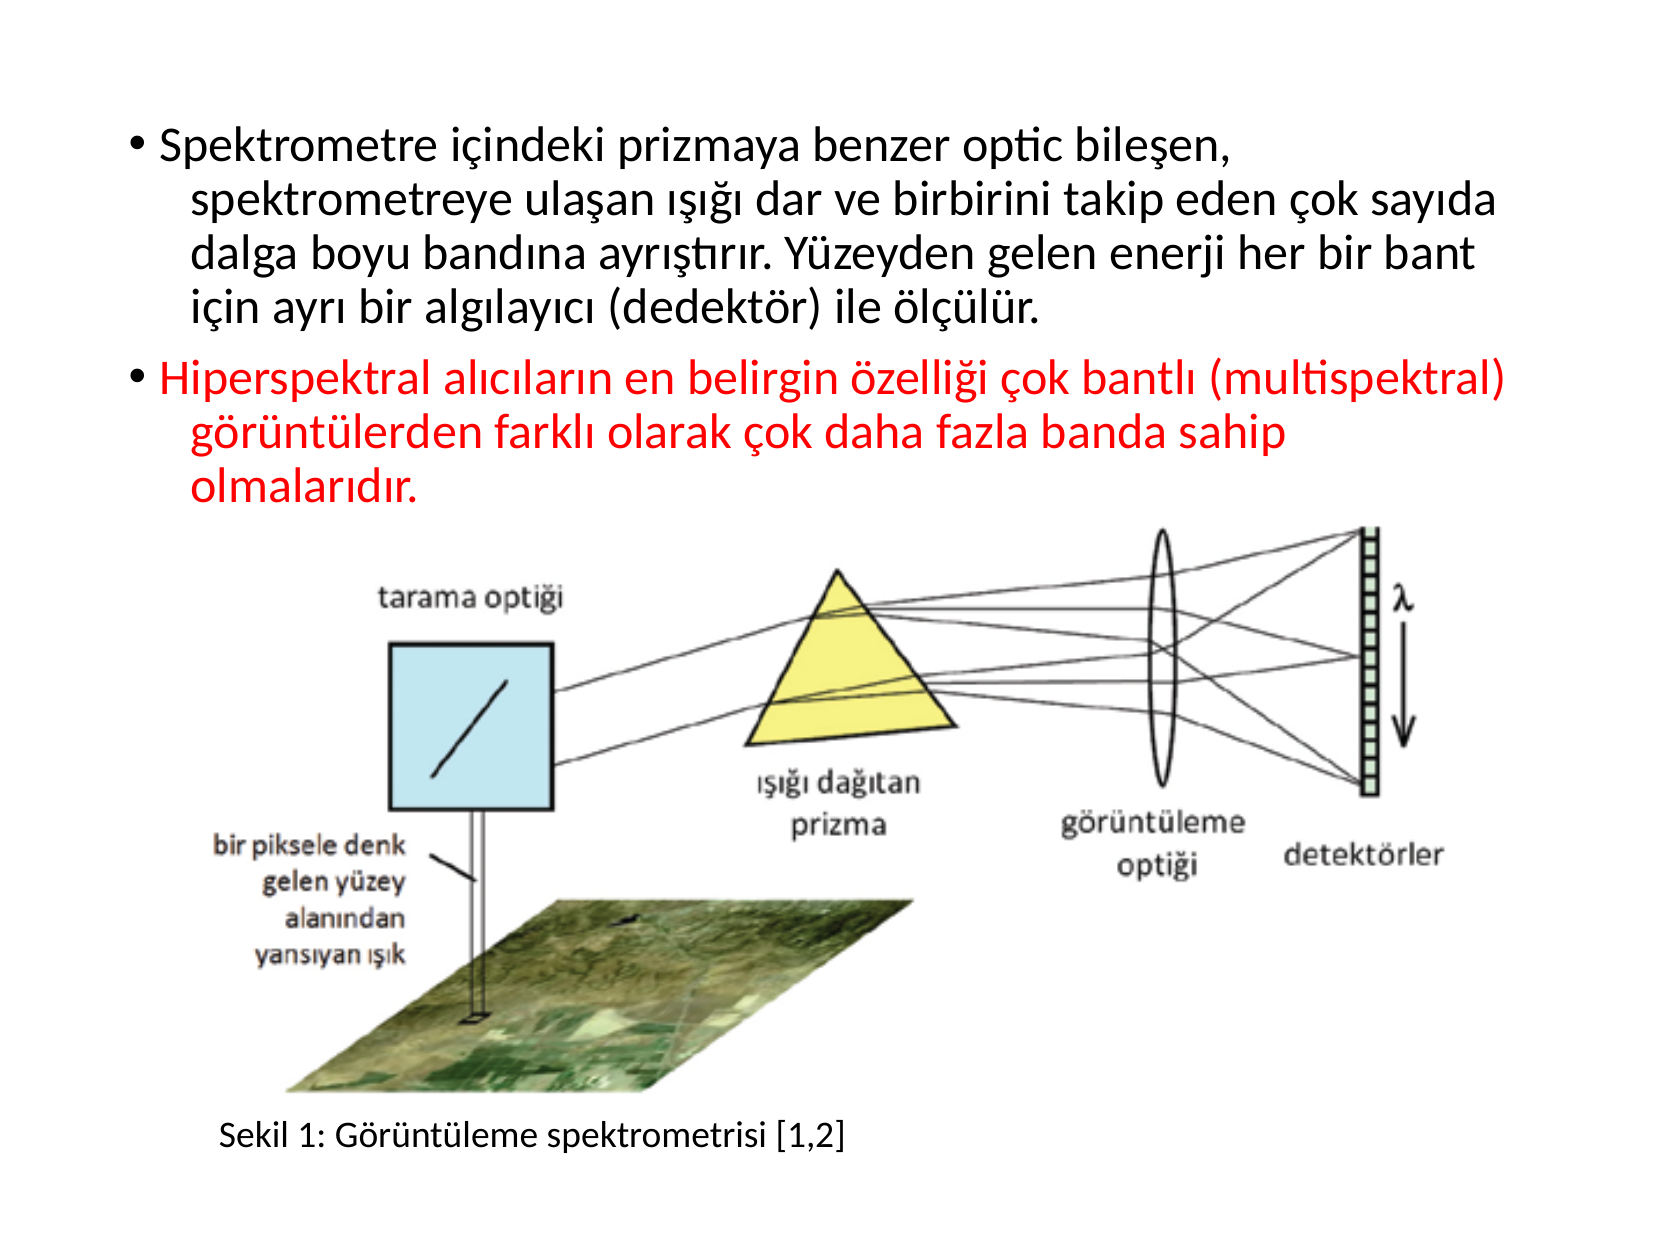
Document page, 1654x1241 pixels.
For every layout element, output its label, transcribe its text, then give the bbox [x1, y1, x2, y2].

list Spektrometre içindeki prizmaya benzer optic bileşen, spektrometreye ulaşan ışığı dar ve birbirini takip eden çok sayıda dalga boyu bandına ayrıştırır. Yüzeyden gelen enerji her bir bant için ayrı bir algılayıcı (dedektör) ile ölçülür. Hiperspektral alıcıların en belirgin özelliği çok bantlı (multispektral) görüntülerden farklı olarak çok daha fazla banda sahip olmalarıdır. [113, 110, 1540, 701]
text_box Sekil 1: Görüntüleme spektrometrisi [1,2] [203, 1102, 1542, 1164]
picture [203, 518, 1450, 1102]
